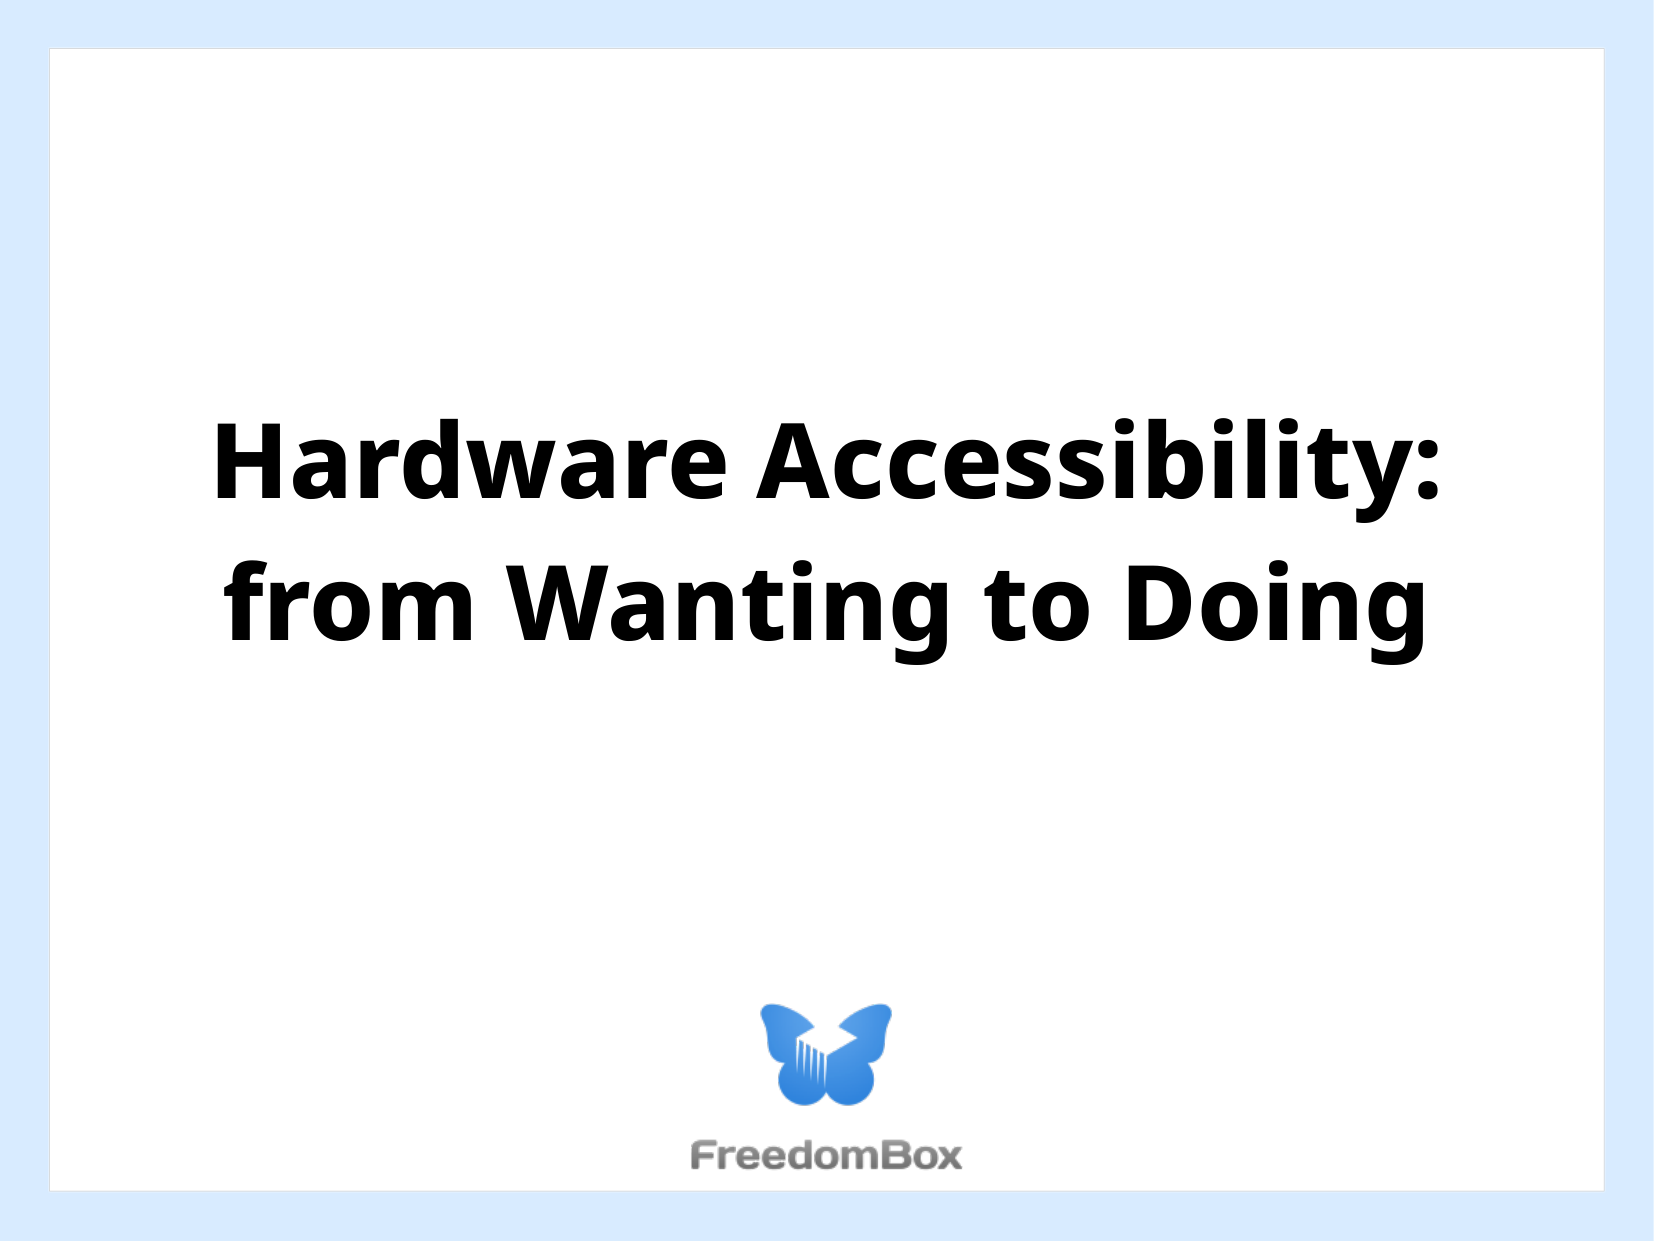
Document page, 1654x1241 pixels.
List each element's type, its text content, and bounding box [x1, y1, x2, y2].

subtitle Hardware Accessibility: from Wanting to Doing [82, 49, 1571, 1010]
picture [0, 0, 1654, 1241]
